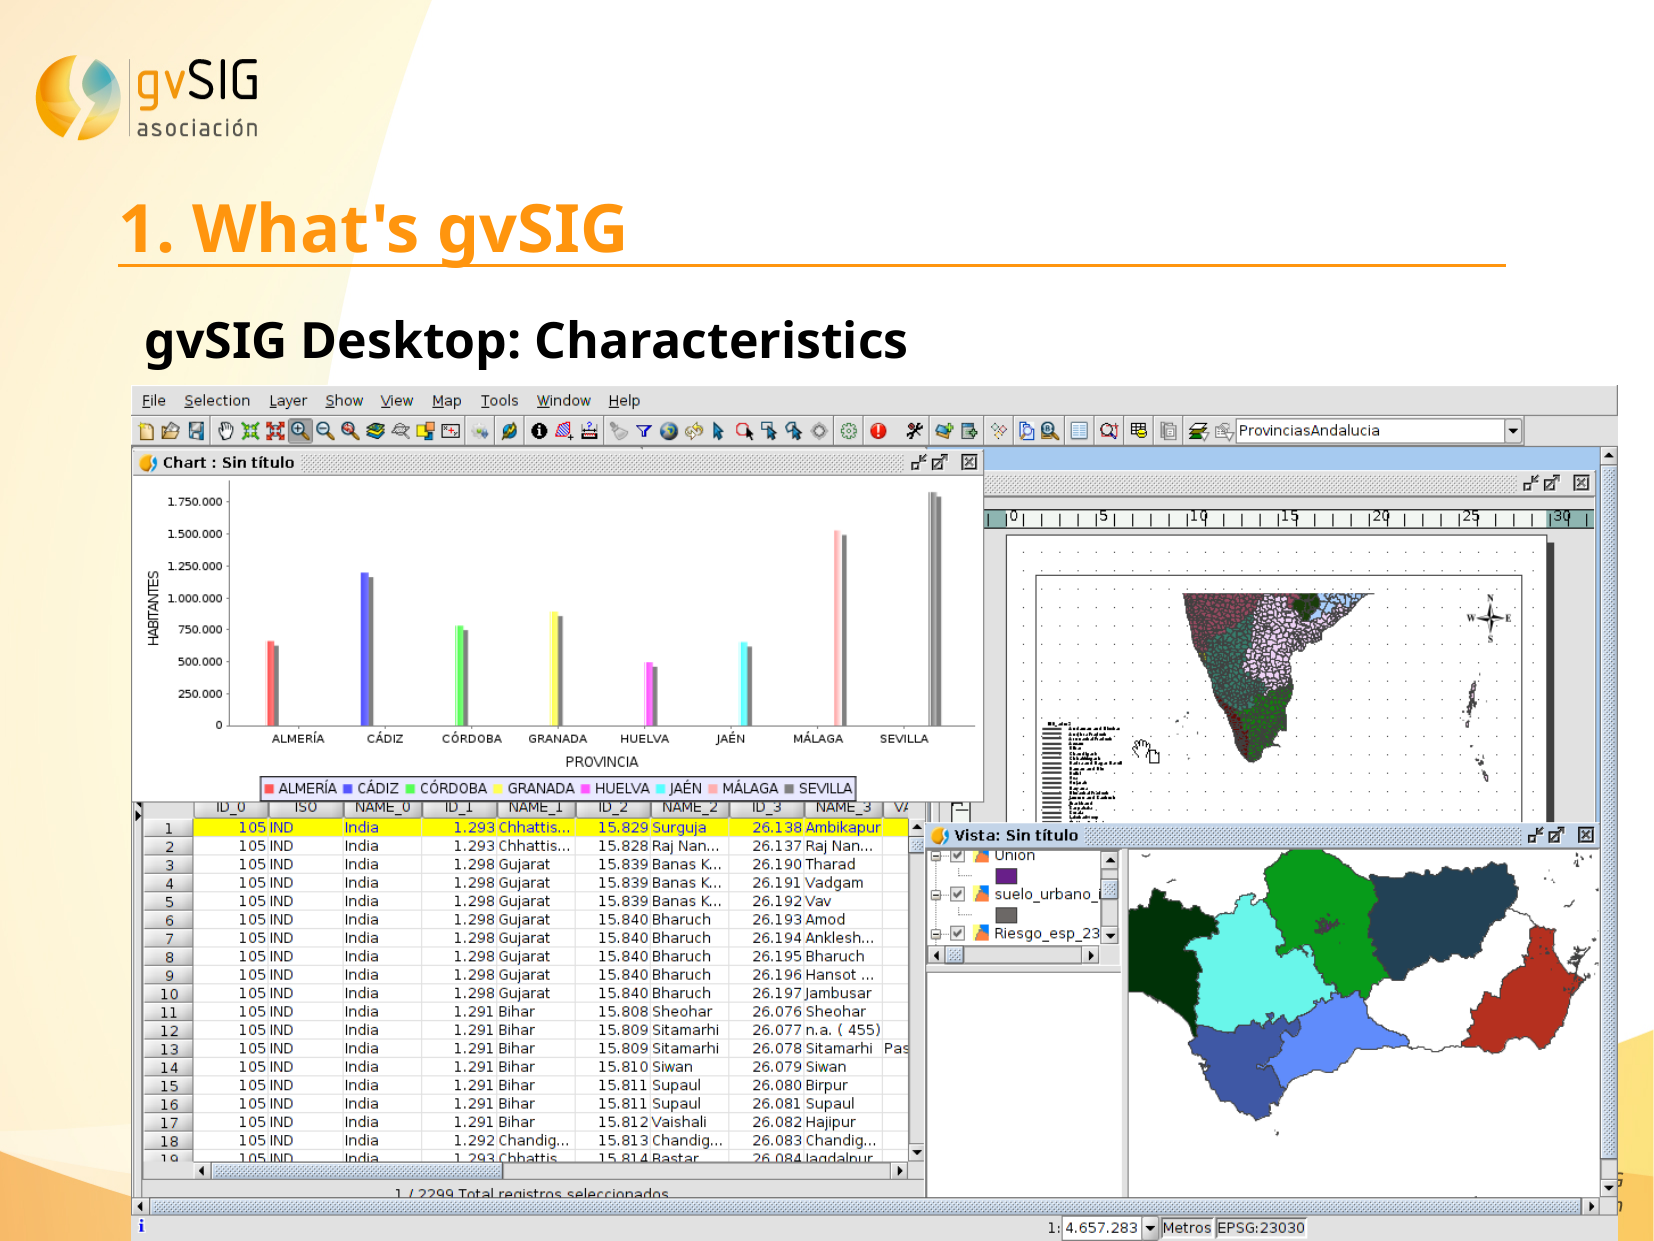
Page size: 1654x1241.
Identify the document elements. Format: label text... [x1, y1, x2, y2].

picture [0, 0, 1654, 1241]
title gvSIG Desktop: Characteristics [144, 260, 1441, 385]
title 1. What's gvSIG [118, 177, 1607, 276]
